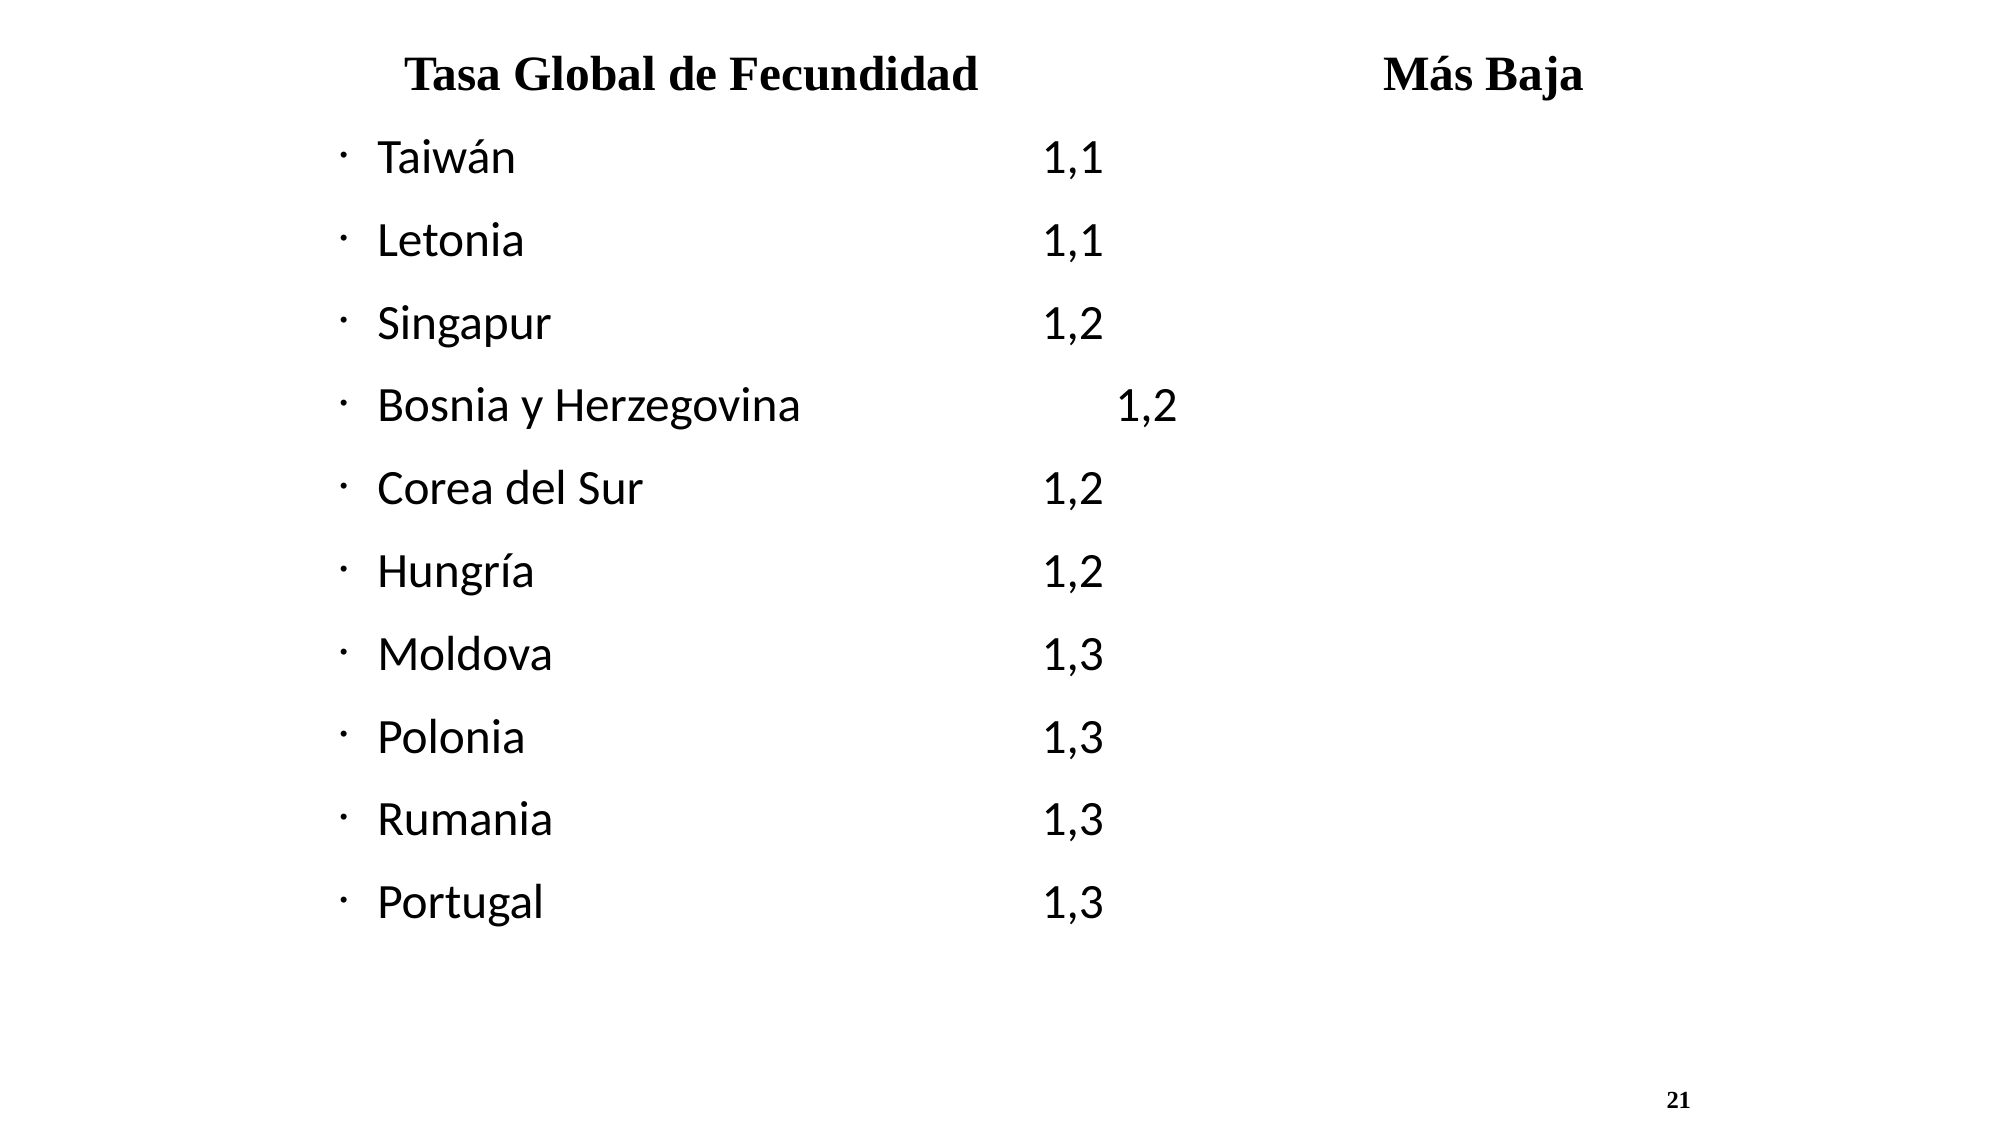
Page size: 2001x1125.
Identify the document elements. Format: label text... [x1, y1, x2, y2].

slide_number <número> [1651, 1076, 1709, 1125]
list Taiwán 1,1 Letonia 1,1 Singapur 1,2 Bosnia y Herzegovina 1,2 Corea del Sur 1,2 Hungría 1,2 Moldova 1,3 Polonia 1,3 Rumania 1,3 Portugal 1,3 [324, 123, 1675, 1006]
text_box Tasa Global de Fecundidad Más Baja [321, 33, 1669, 108]
